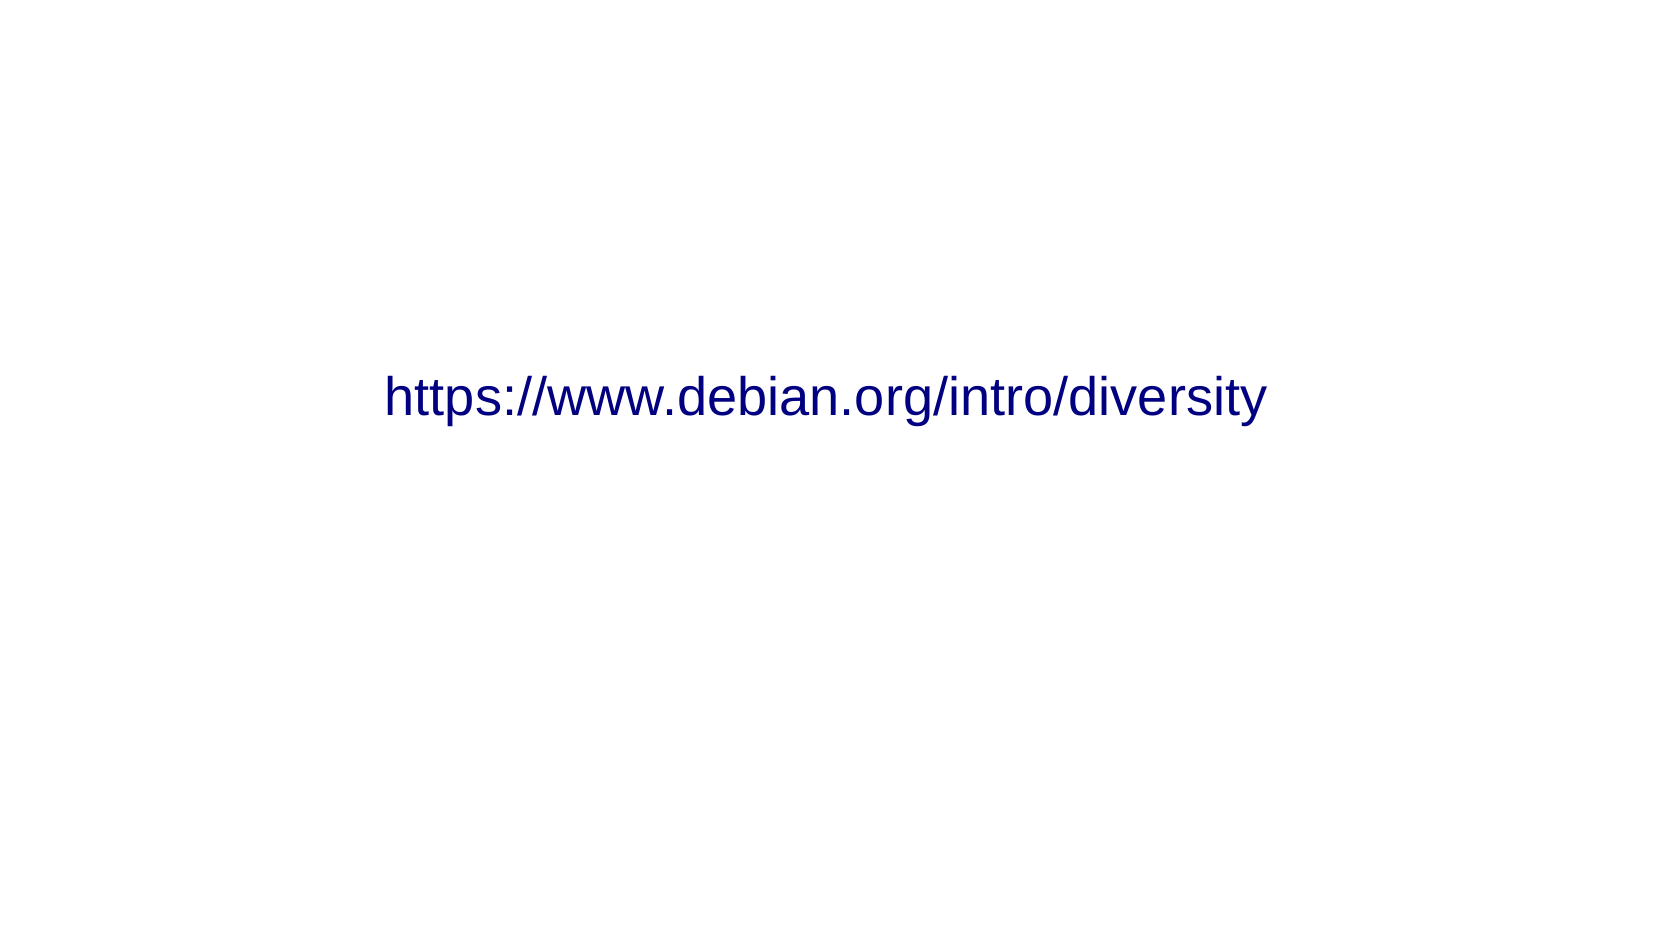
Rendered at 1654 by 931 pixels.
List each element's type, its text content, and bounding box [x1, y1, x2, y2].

subtitle https://www.debian.org/intro/diversity [82, 36, 1571, 757]
